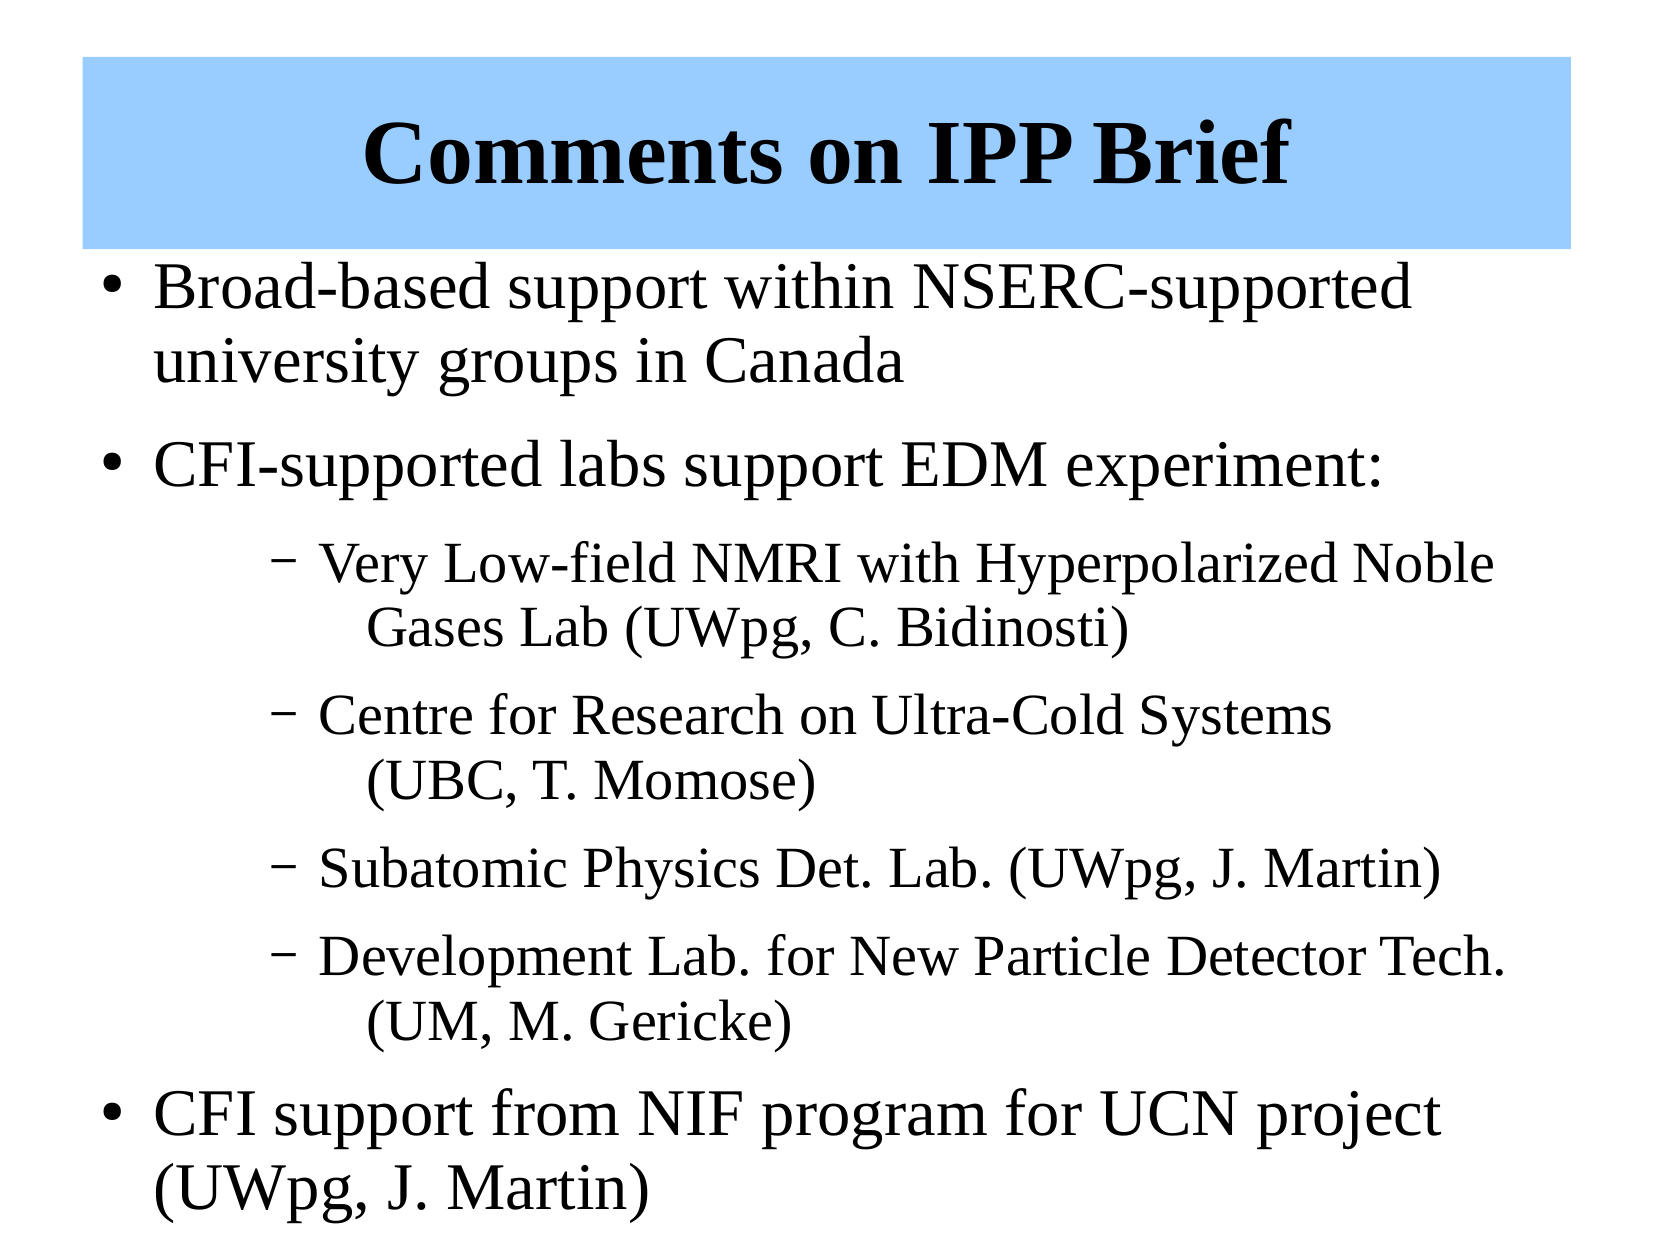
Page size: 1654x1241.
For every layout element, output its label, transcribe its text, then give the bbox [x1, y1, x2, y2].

list Broad-based support within NSERC-supported university groups in Canada CFI-supported labs support EDM experiment: Very Low-field NMRI with Hyperpolarized Noble Gases Lab (UWpg, C. Bidinosti) Centre for Research on Ultra-Cold Systems (UBC, T. Momose) Subatomic Physics Det. Lab. (UWpg, J. Martin) Development Lab. for New Particle Detector Tech. (UM, M. Gericke) CFI support from NIF program for UCN project (UWpg, J. Martin) [82, 248, 1571, 1225]
title Comments on IPP Brief [82, 56, 1571, 248]
